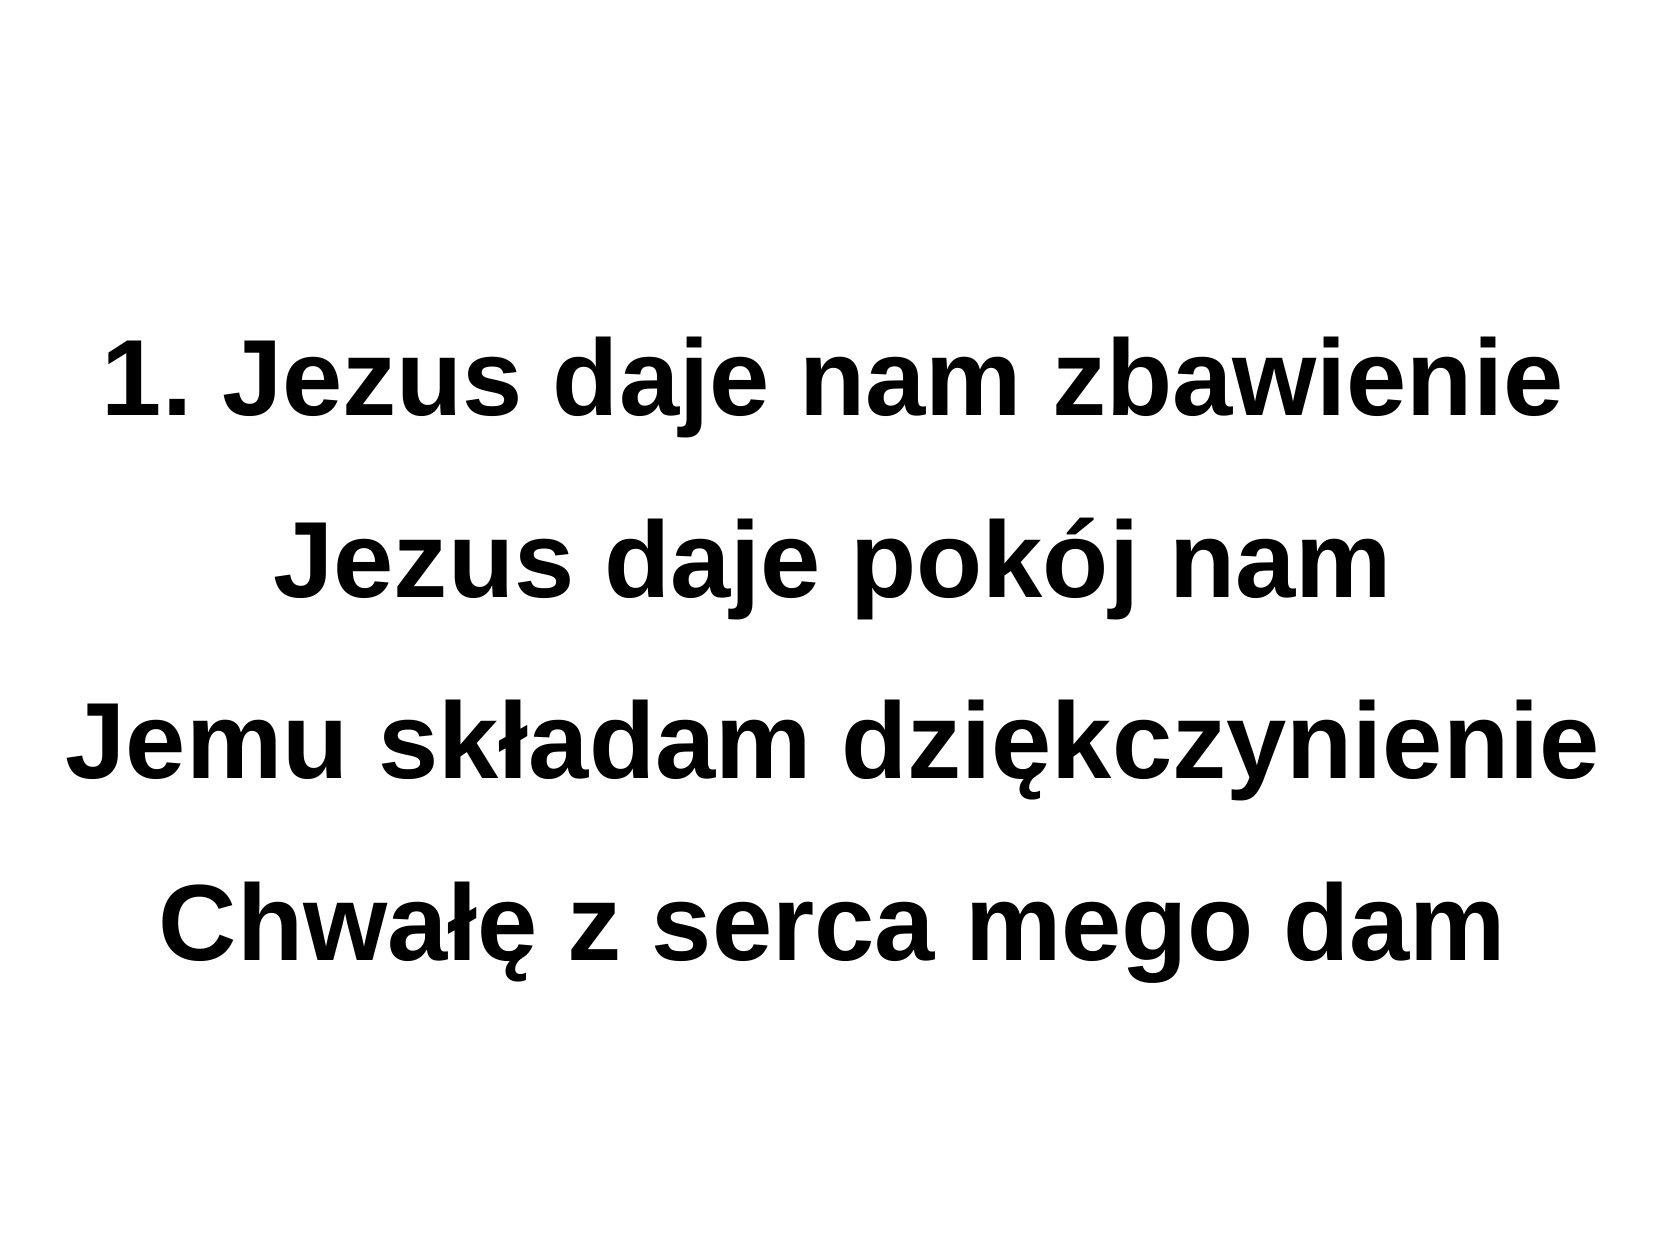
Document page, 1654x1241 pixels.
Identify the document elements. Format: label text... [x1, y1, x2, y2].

subtitle 1. Jezus daje nam zbawienie Jezus daje pokój nam Jemu składam dziękczynienie Chwałę z serca mego dam [11, 0, 1654, 1241]
